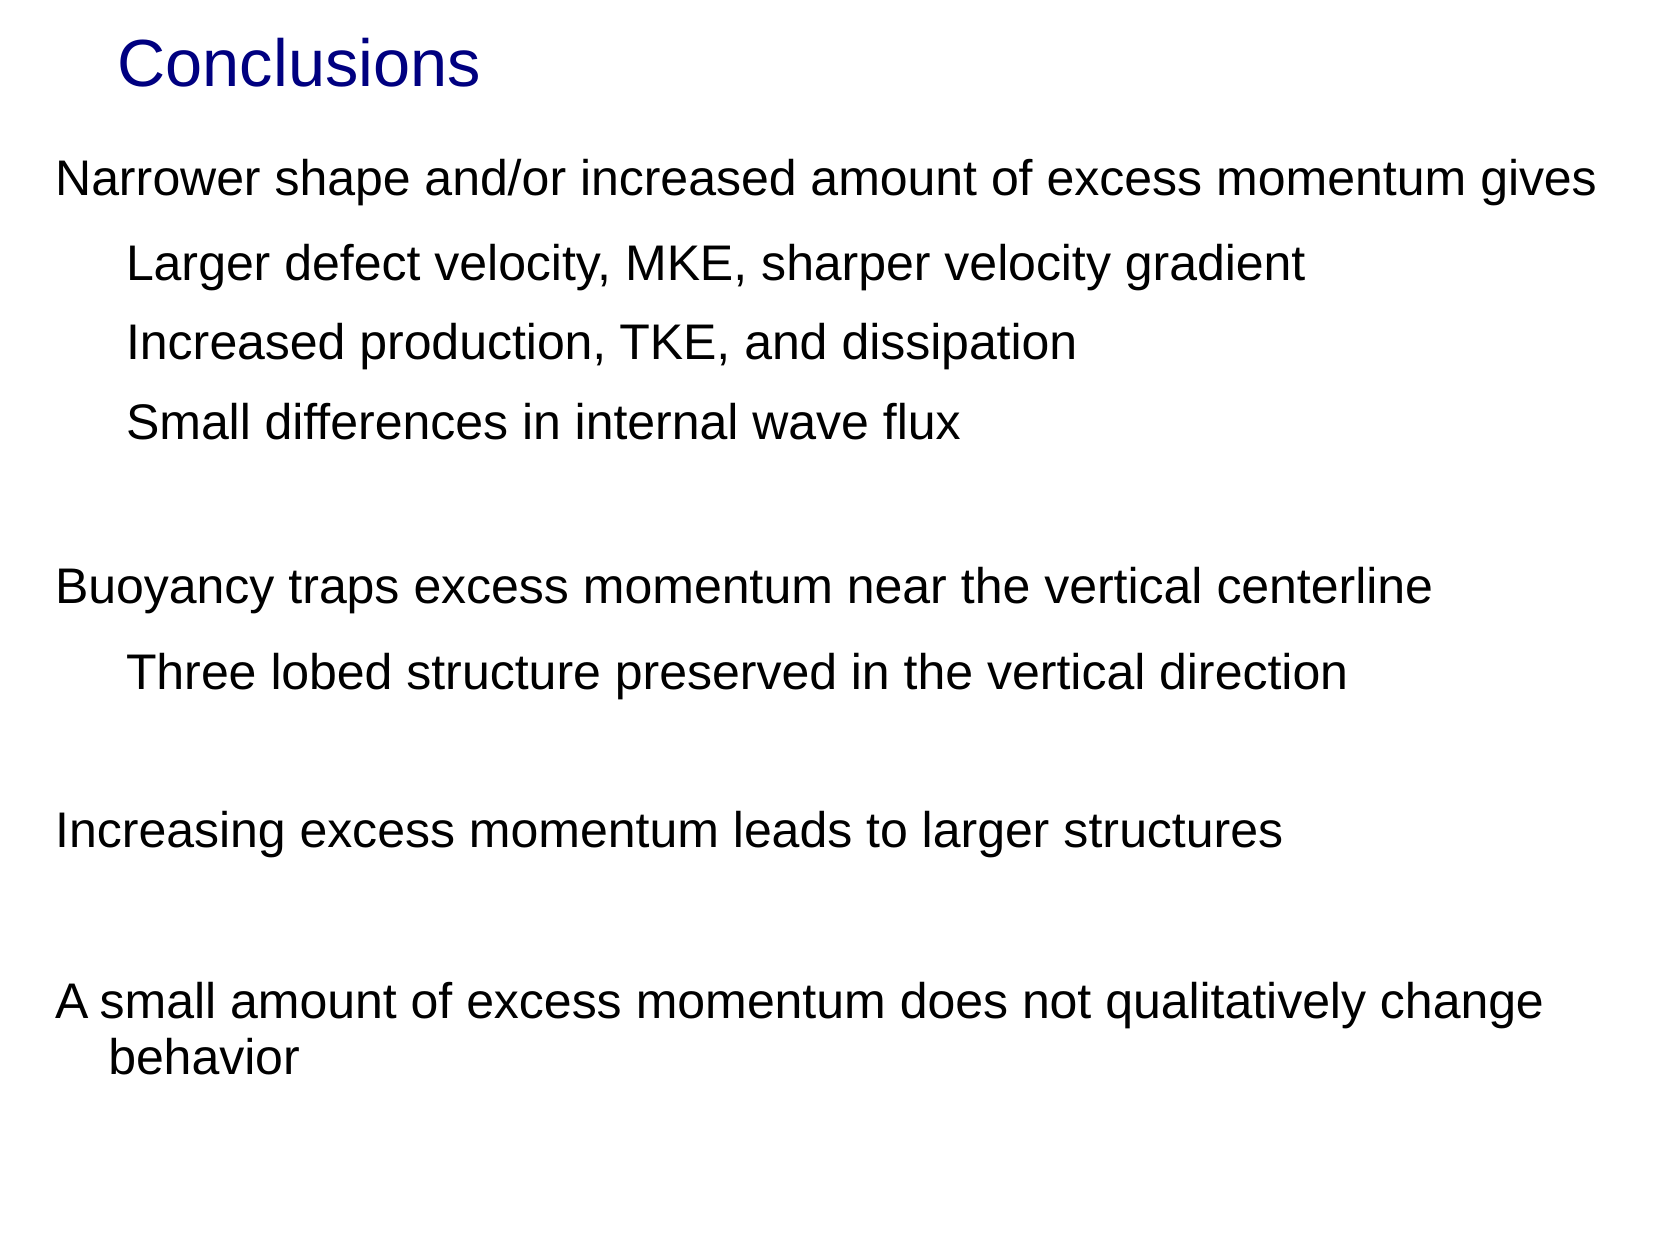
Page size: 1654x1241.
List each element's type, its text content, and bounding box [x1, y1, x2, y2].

list Narrower shape and/or increased amount of excess momentum gives Larger defect velocity, MKE, sharper velocity gradient Increased production, TKE, and dissipation Small differences in internal wave flux Buoyancy traps excess momentum near the vertical centerline Three lobed structure preserved in the vertical direction Increasing excess momentum leads to larger structures A small amount of excess momentum does not qualitatively change behavior [37, 150, 1613, 1163]
title Conclusions [82, 7, 1571, 120]
